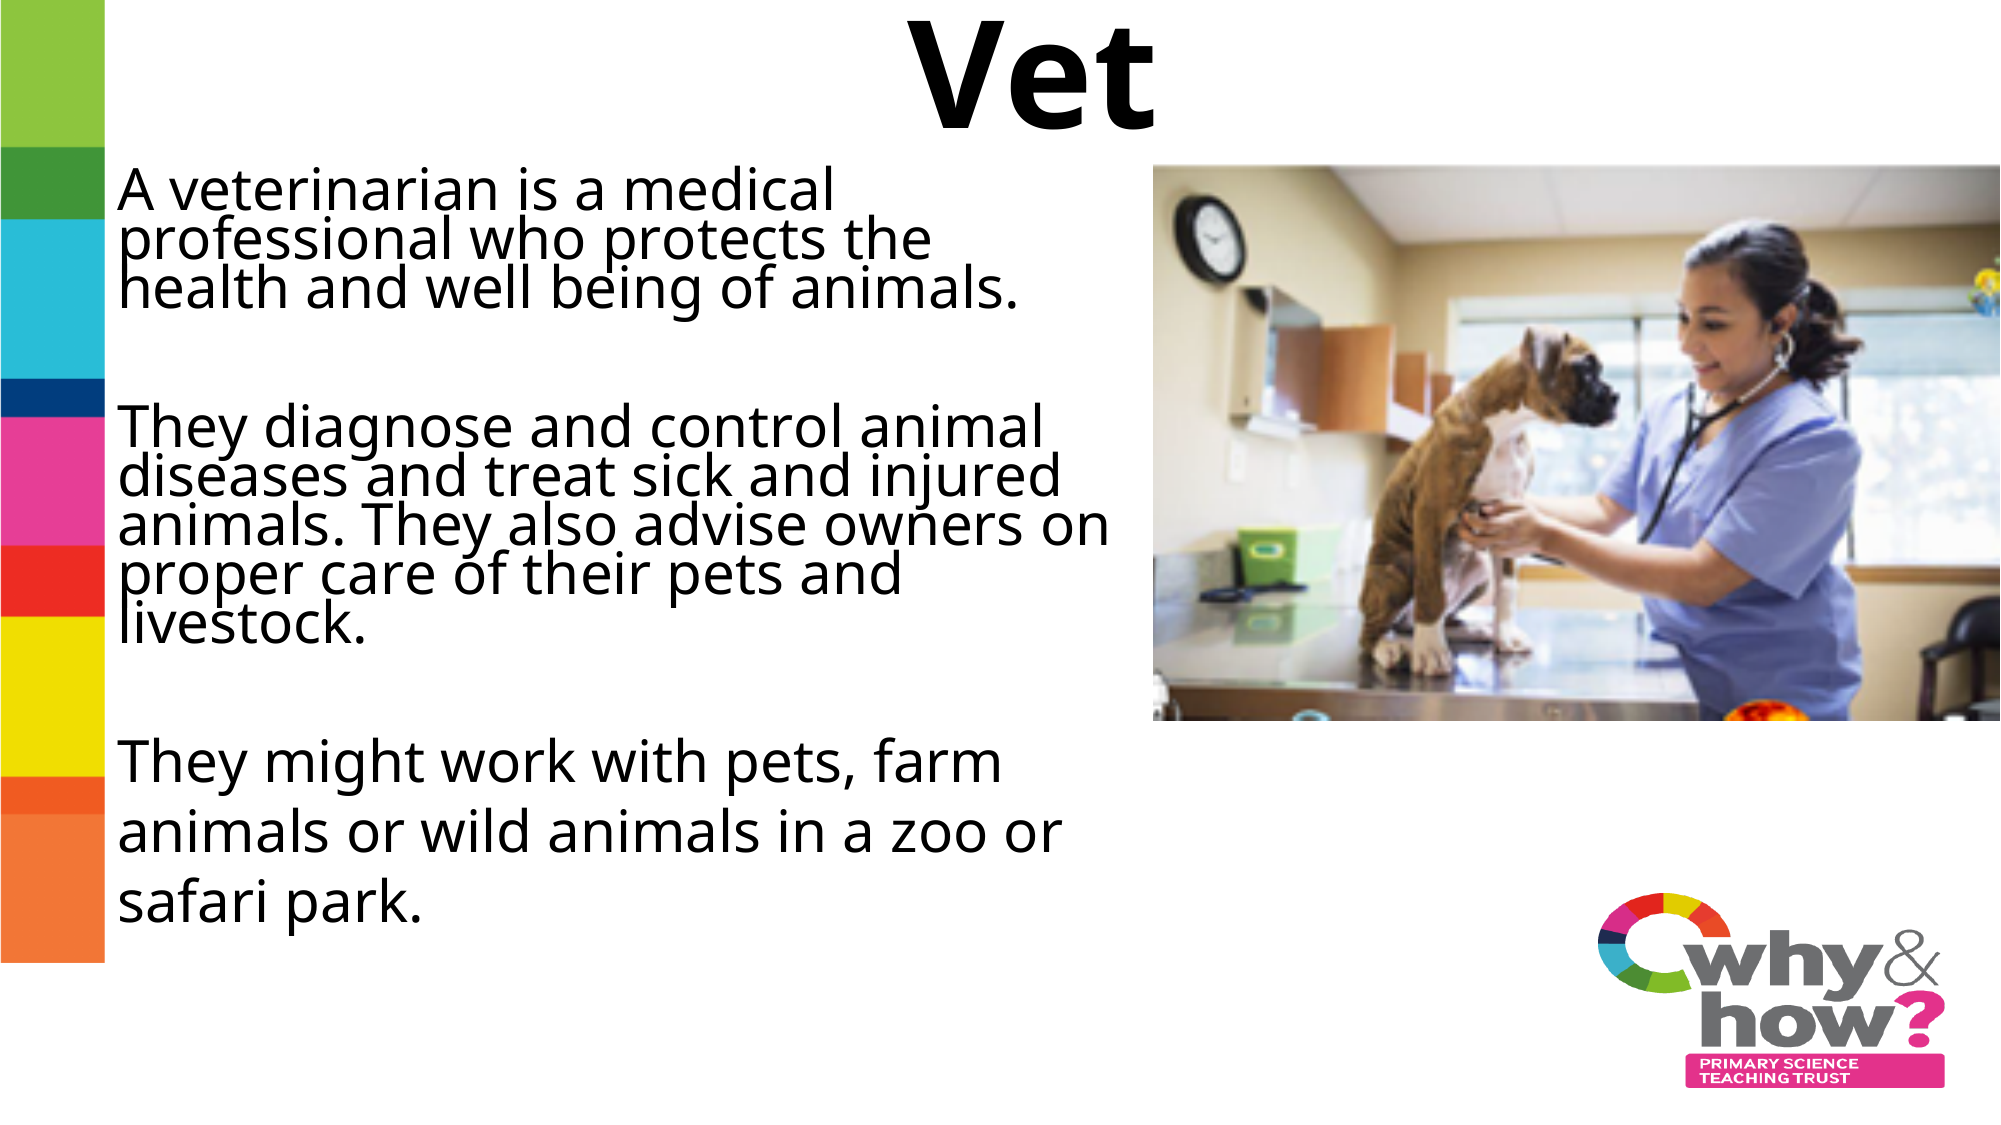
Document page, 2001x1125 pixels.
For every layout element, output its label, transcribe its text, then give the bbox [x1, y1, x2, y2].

text_box A veterinarian is a medical professional who protects the health and well being of animals. They diagnose and control animal diseases and treat sick and injured animals. They also advise owners on proper care of their pets and livestock. They might work with pets, farm animals or wild animals in a zoo or safari park. [102, 163, 1129, 1043]
text_box Vet [103, 35, 2000, 253]
picture [1153, 163, 2000, 721]
